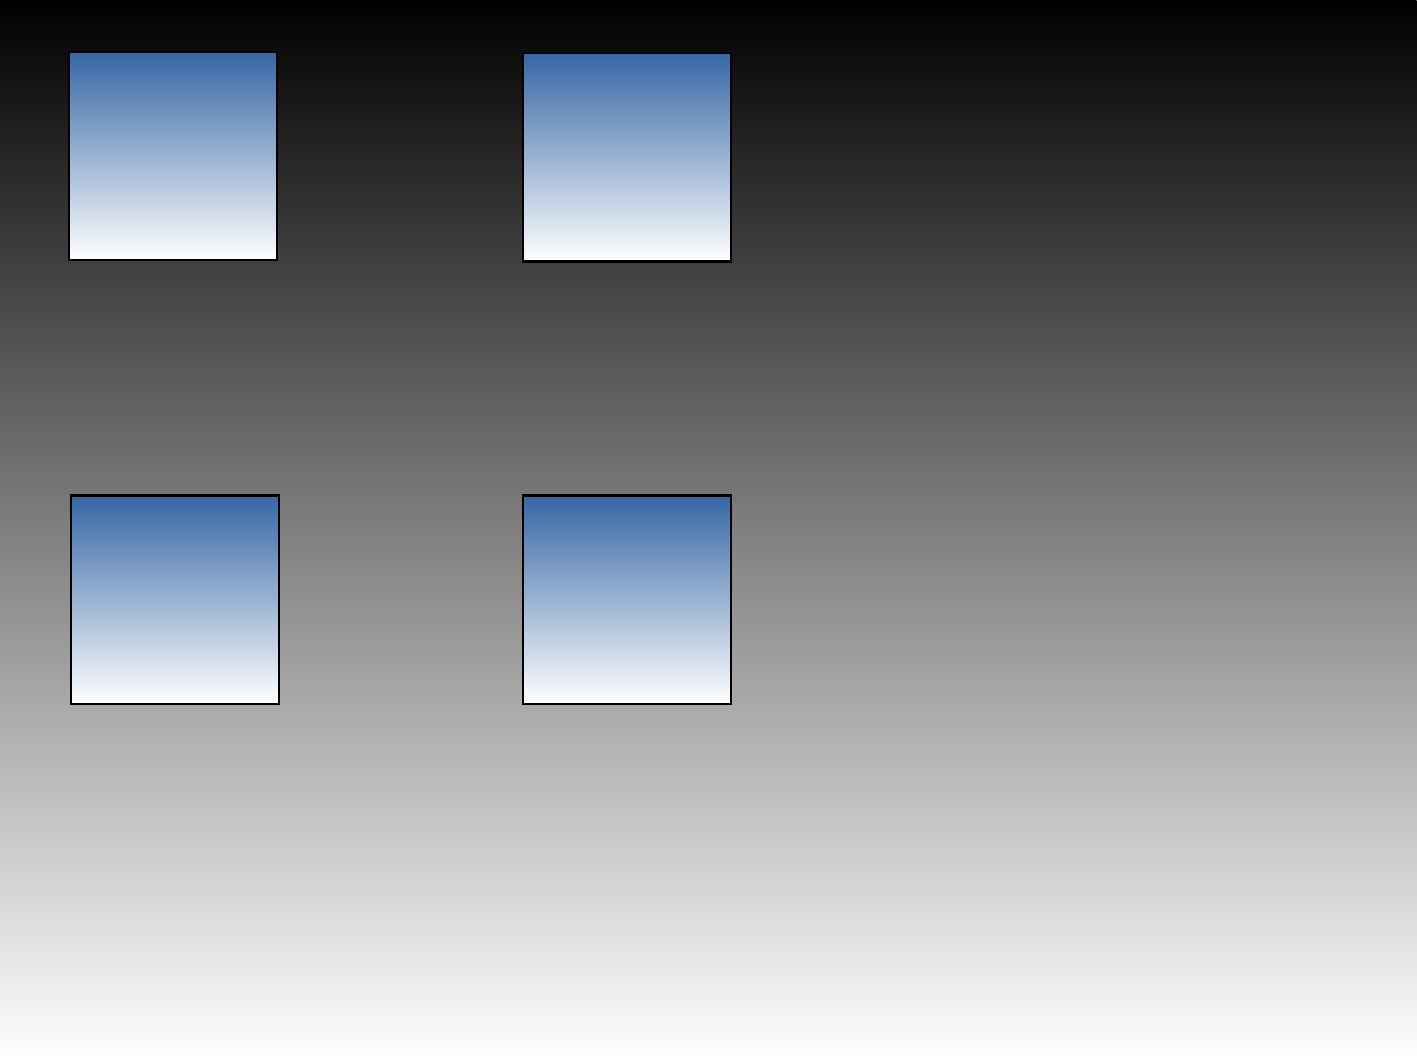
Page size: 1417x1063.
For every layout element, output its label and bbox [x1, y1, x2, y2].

text_box [68, 52, 278, 261]
text_box [522, 495, 732, 704]
text_box [522, 53, 732, 262]
text_box [70, 495, 280, 704]
